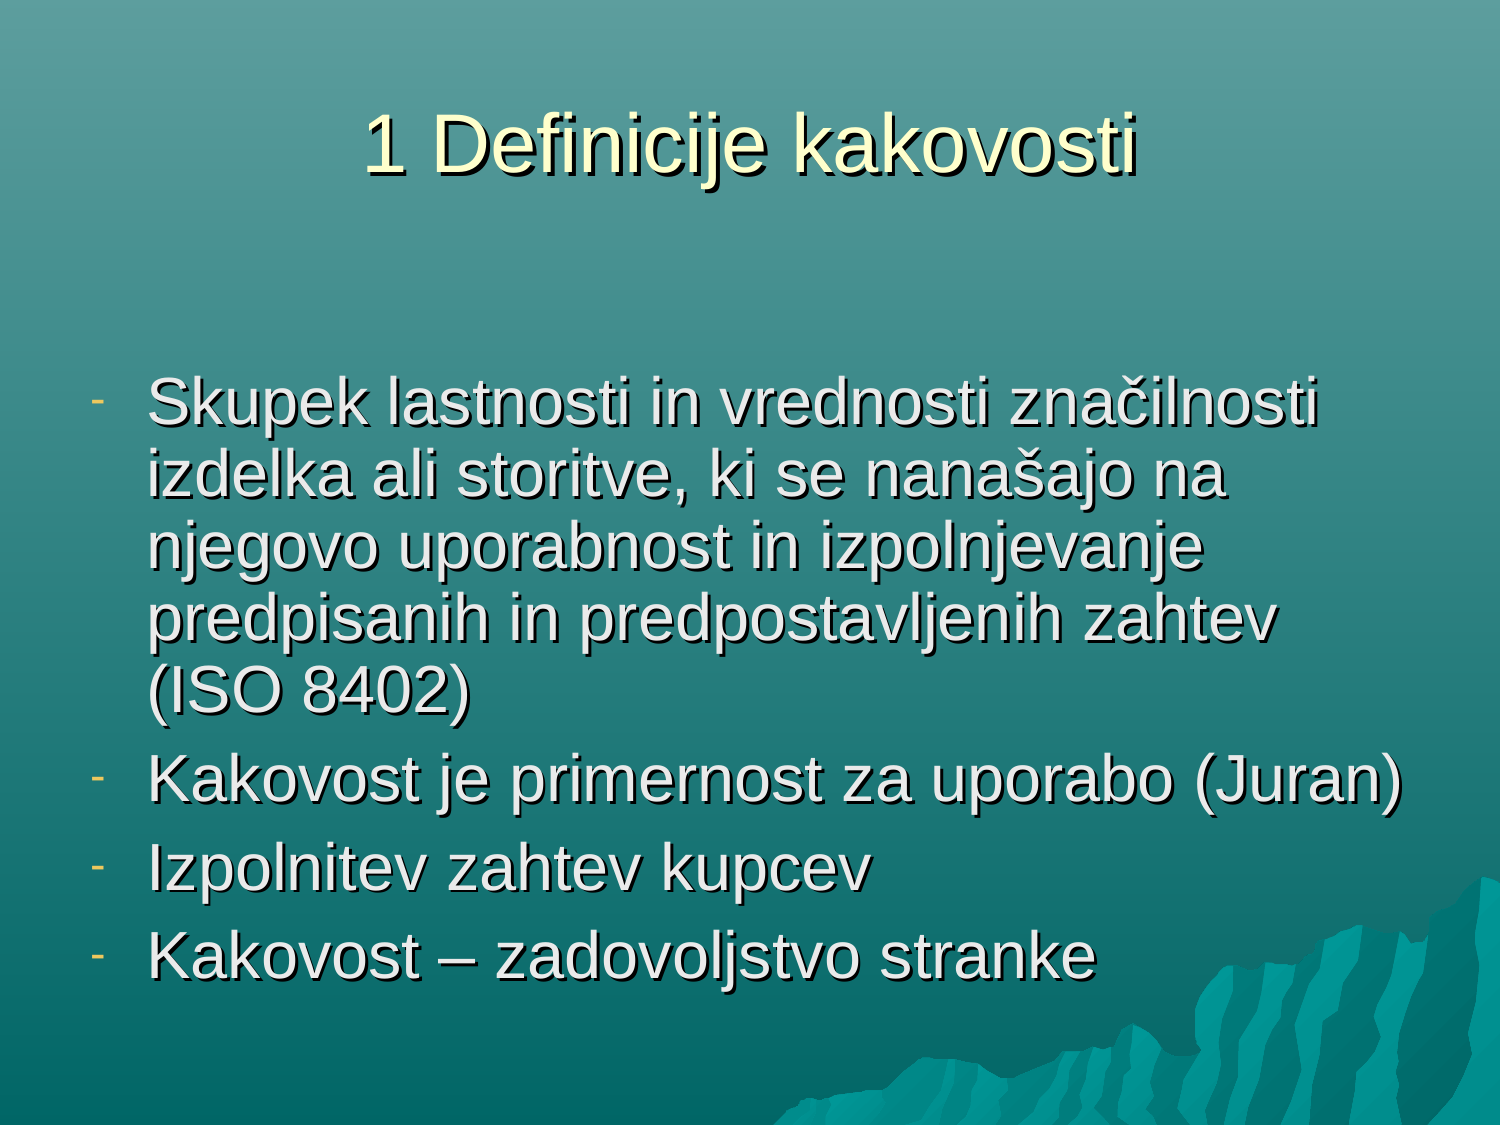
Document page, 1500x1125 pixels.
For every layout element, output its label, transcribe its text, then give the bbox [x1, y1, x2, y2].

list Skupek lastnosti in vrednosti značilnosti izdelka ali storitve, ki se nanašajo na njegovo uporabnost in izpolnjevanje predpisanih in predpostavljenih zahtev (ISO 8402) Kakovost je primernost za uporabo (Juran) Izpolnitev zahtev kupcev Kakovost – zadovoljstvo stranke [75, 262, 1426, 1064]
title 1 Definicije kakovosti [75, 45, 1426, 233]
